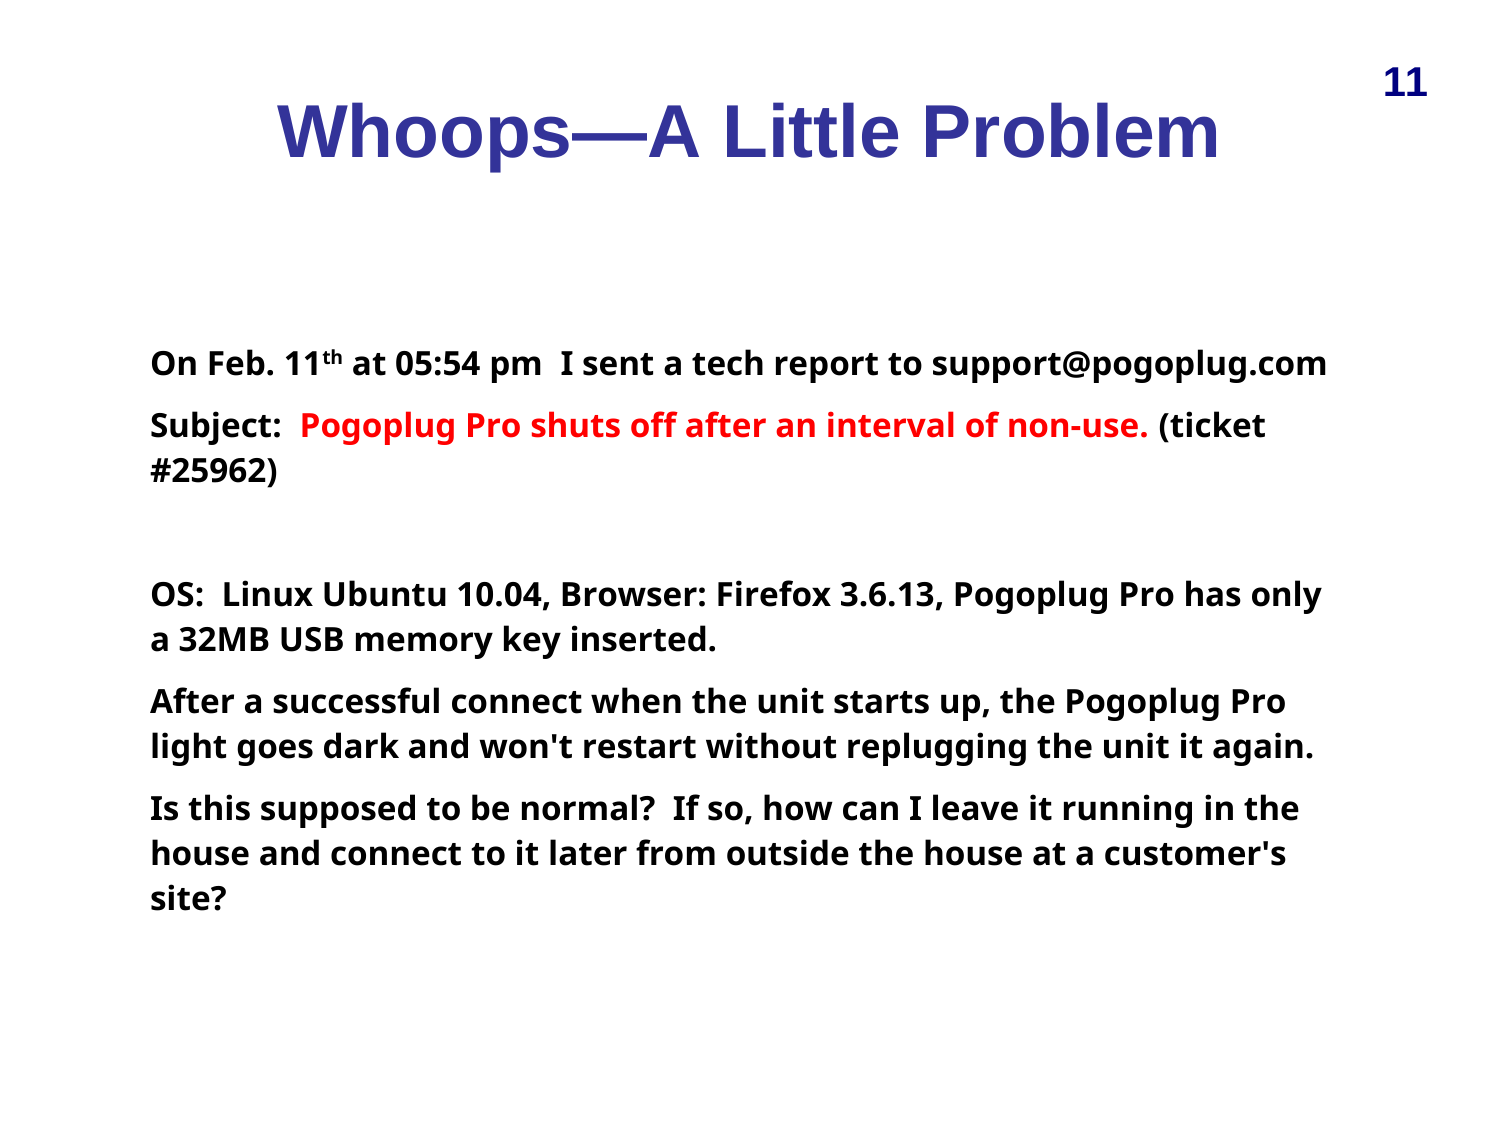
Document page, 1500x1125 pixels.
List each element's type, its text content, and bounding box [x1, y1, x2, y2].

subtitle On Feb. 11th at 05:54 pm I sent a tech report to support@pogoplug.com Subject: Pogoplug Pro shuts off after an interval of non-use. (ticket #25962) OS: Linux Ubuntu 10.04, Browser: Firefox 3.6.13, Pogoplug Pro has only a 32MB USB memory key inserted. After a successful connect when the unit starts up, the Pogoplug Pro light goes dark and won't restart without replugging the unit it again. Is this supposed to be normal? If so, how can I leave it running in the house and connect to it later from outside the house at a customer's site? [150, 262, 1351, 998]
text_box 11 [1350, 47, 1463, 113]
title Whoops—A Little Problem [75, 75, 1426, 188]
